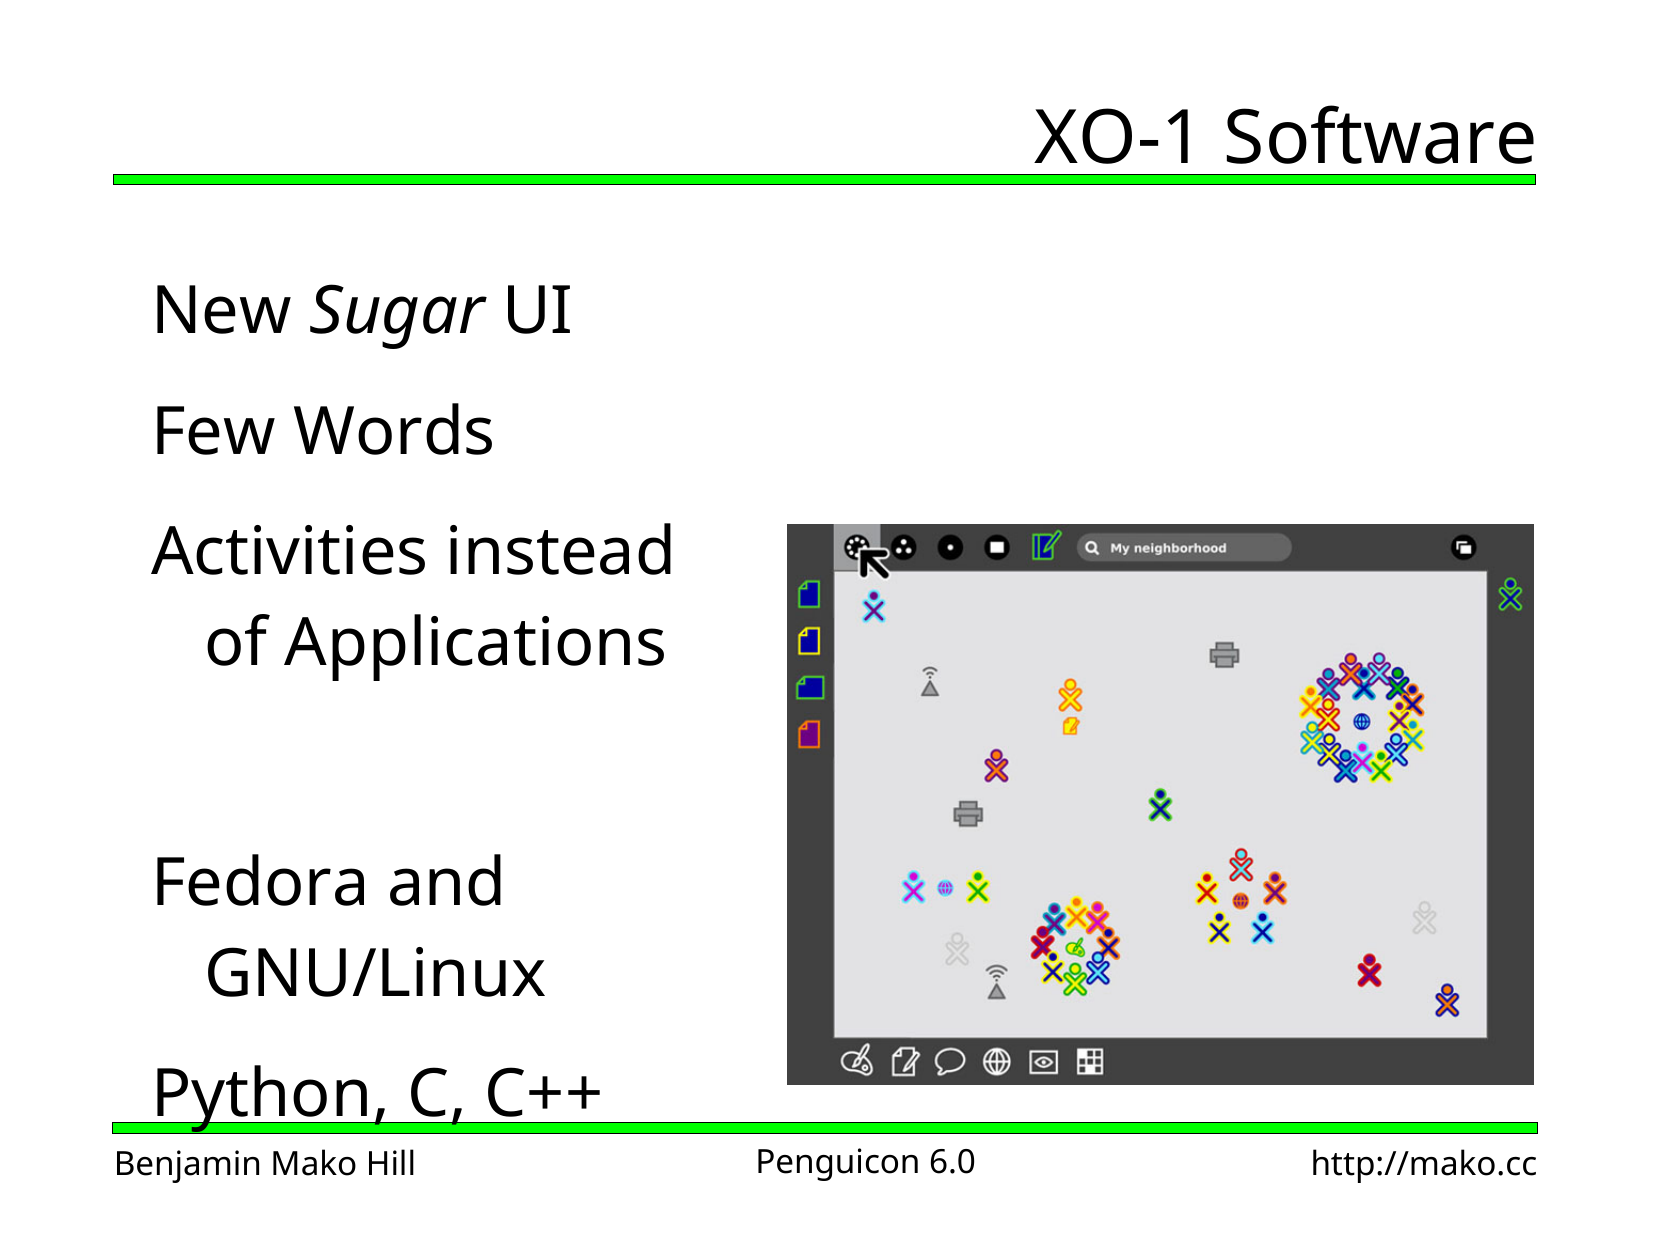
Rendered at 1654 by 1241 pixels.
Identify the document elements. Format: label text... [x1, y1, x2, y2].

title XO-1 Software [125, 70, 1538, 198]
picture [787, 524, 1534, 1085]
list New Sugar UI Few Words Activities instead of Applications Fedora and GNU/Linux Python, C, C++ [133, 262, 713, 1100]
